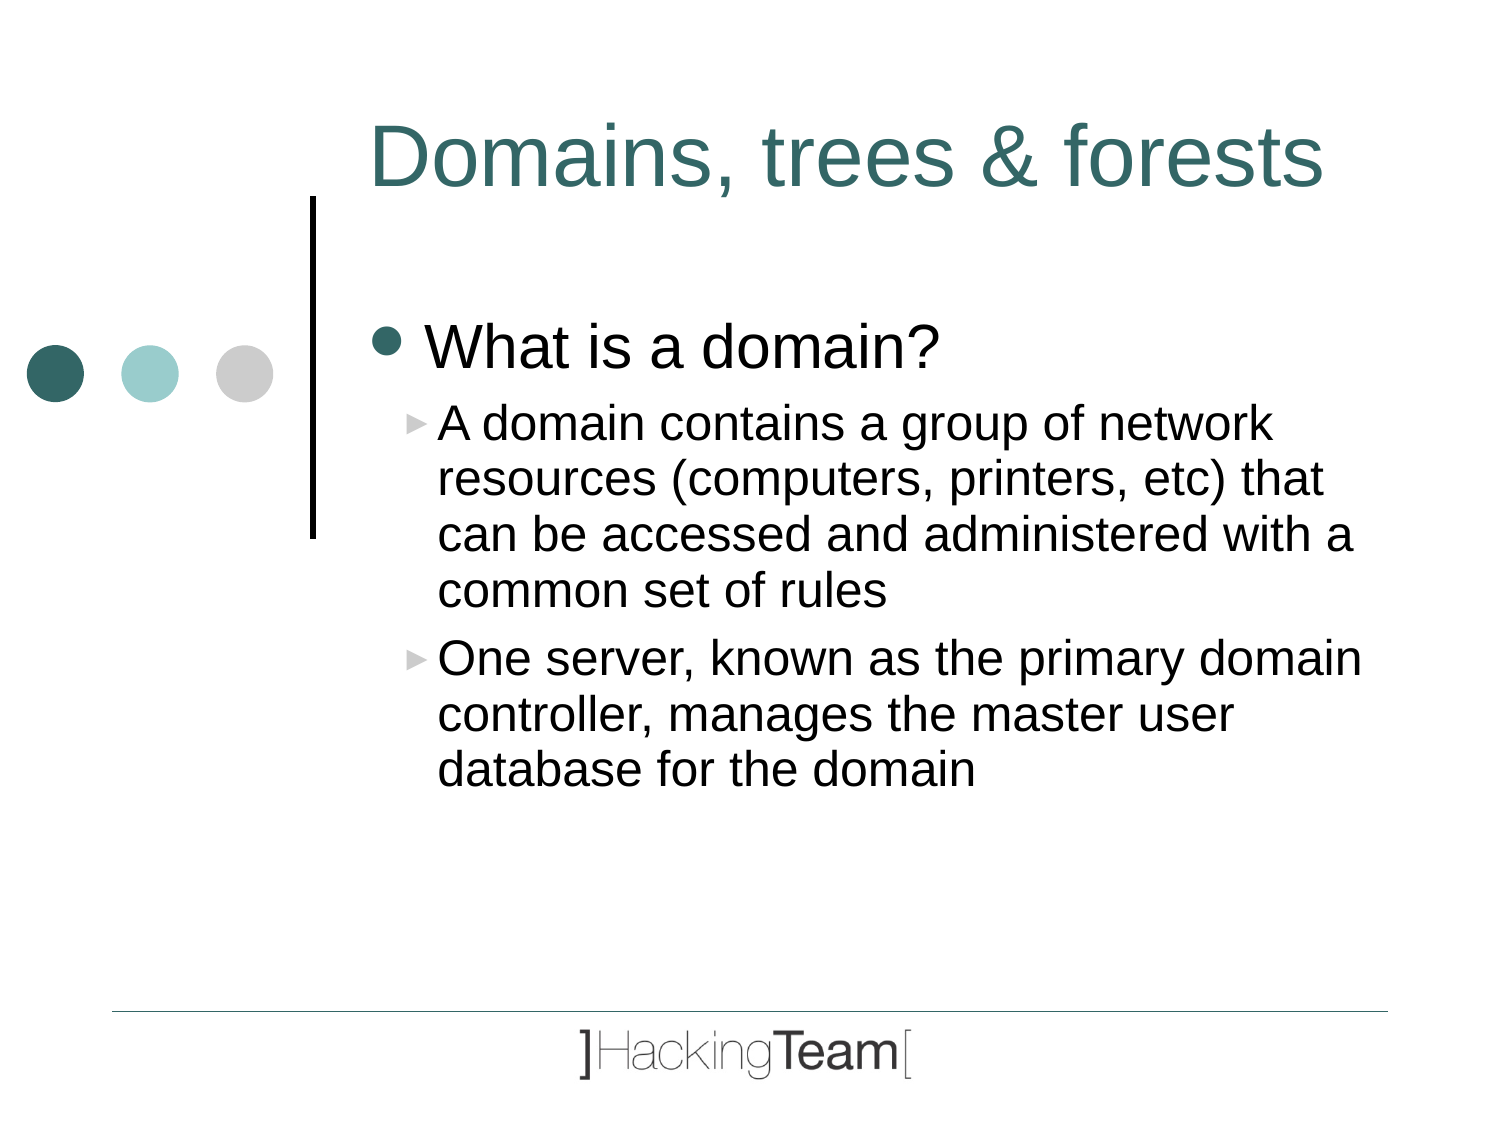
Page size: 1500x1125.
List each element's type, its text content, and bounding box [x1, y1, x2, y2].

title Domains, trees & forests [249, 38, 1401, 275]
picture [574, 1041, 916, 1084]
list What is a domain? A domain contains a group of network resources (computers, printers, etc) that can be accessed and administered with a common set of rules One server, known as the primary domain controller, manages the master user database for the domain [249, 312, 1401, 1041]
